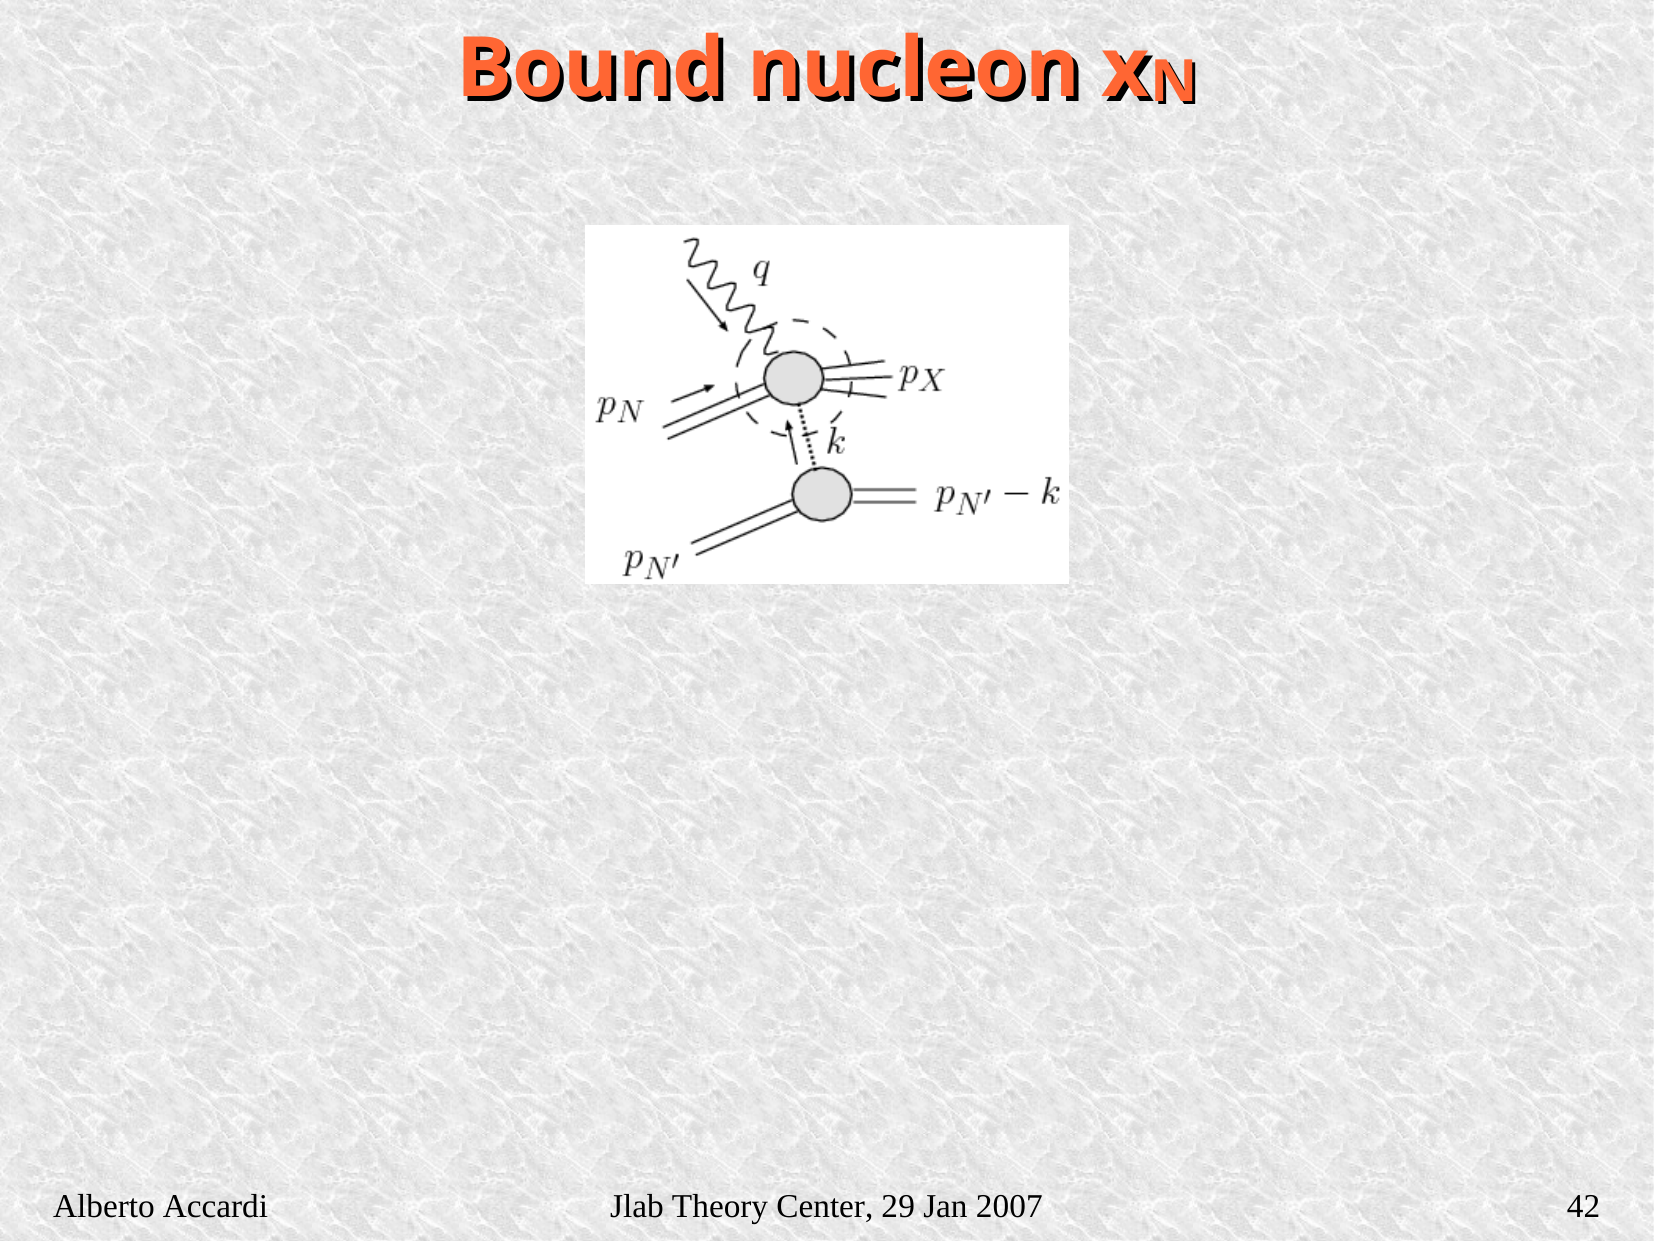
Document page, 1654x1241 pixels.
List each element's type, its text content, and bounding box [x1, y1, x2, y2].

picture [0, 0, 1654, 1241]
text_box Bound nucleon xN [6, 0, 1648, 169]
